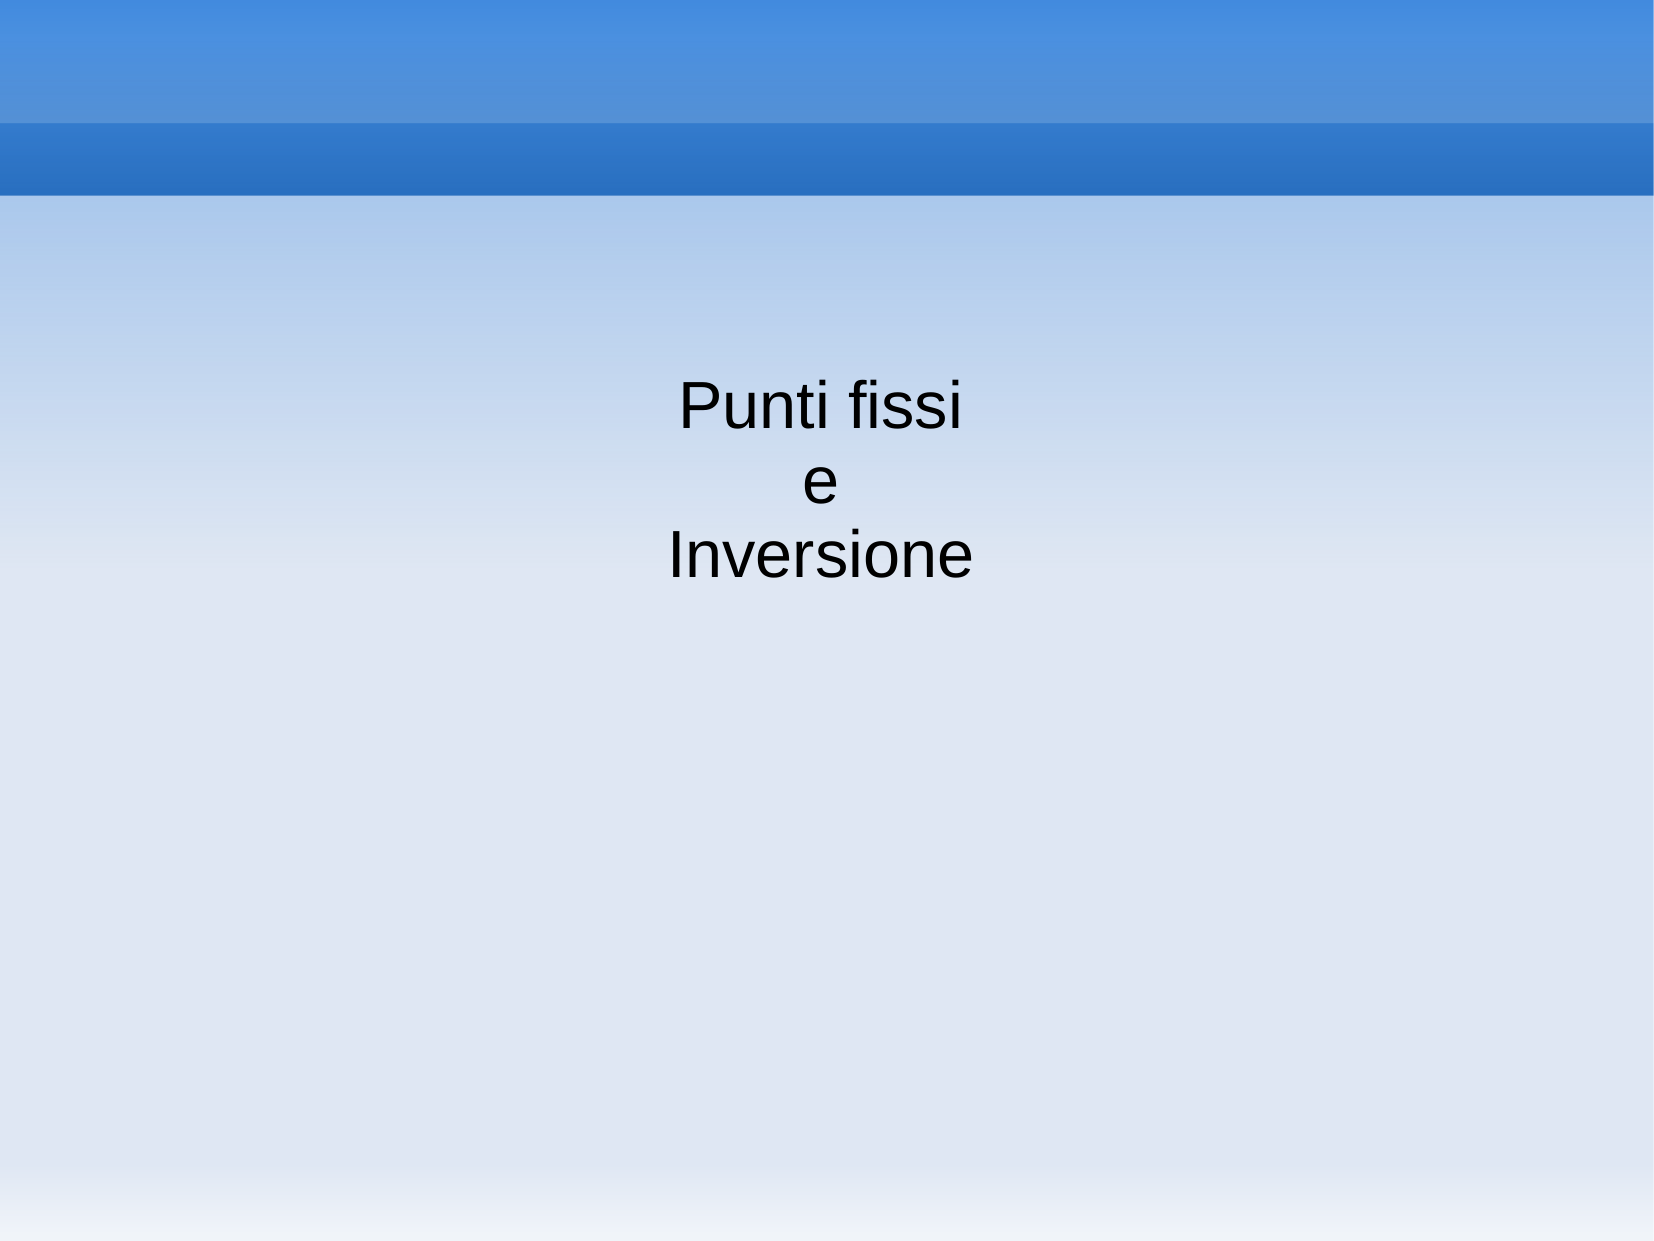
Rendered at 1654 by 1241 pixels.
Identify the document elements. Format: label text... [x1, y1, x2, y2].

subtitle Punti fissi e Inversione [76, 0, 1565, 960]
picture [0, 0, 1654, 1241]
